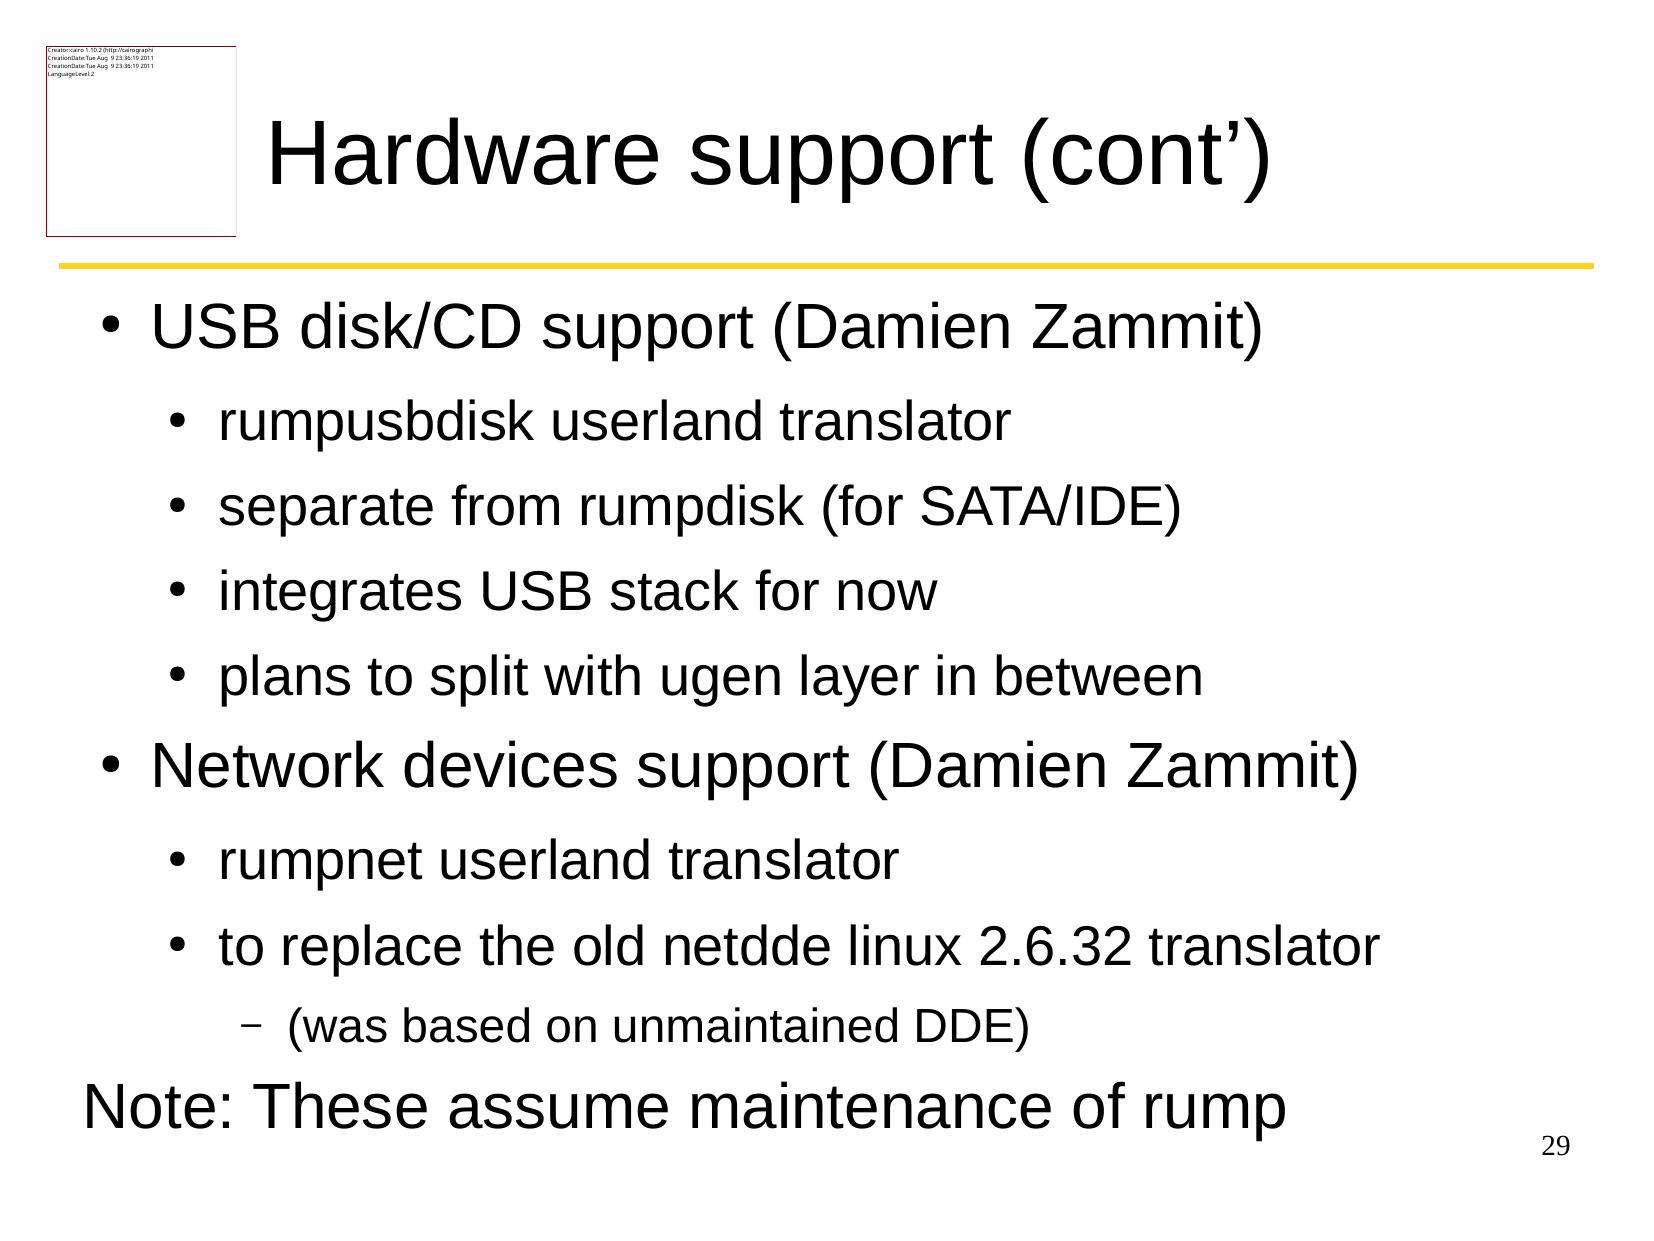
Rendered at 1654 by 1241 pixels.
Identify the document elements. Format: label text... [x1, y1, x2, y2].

title Hardware support (cont’) [265, 49, 1571, 257]
list USB disk/CD support (Damien Zammit) rumpusbdisk userland translator separate from rumpdisk (for SATA/IDE) integrates USB stack for now plans to split with ugen layer in between Network devices support (Damien Zammit) rumpnet userland translator to replace the old netdde linux 2.6.32 translator (was based on unmaintained DDE) Note: These assume maintenance of rump [82, 290, 1571, 1152]
